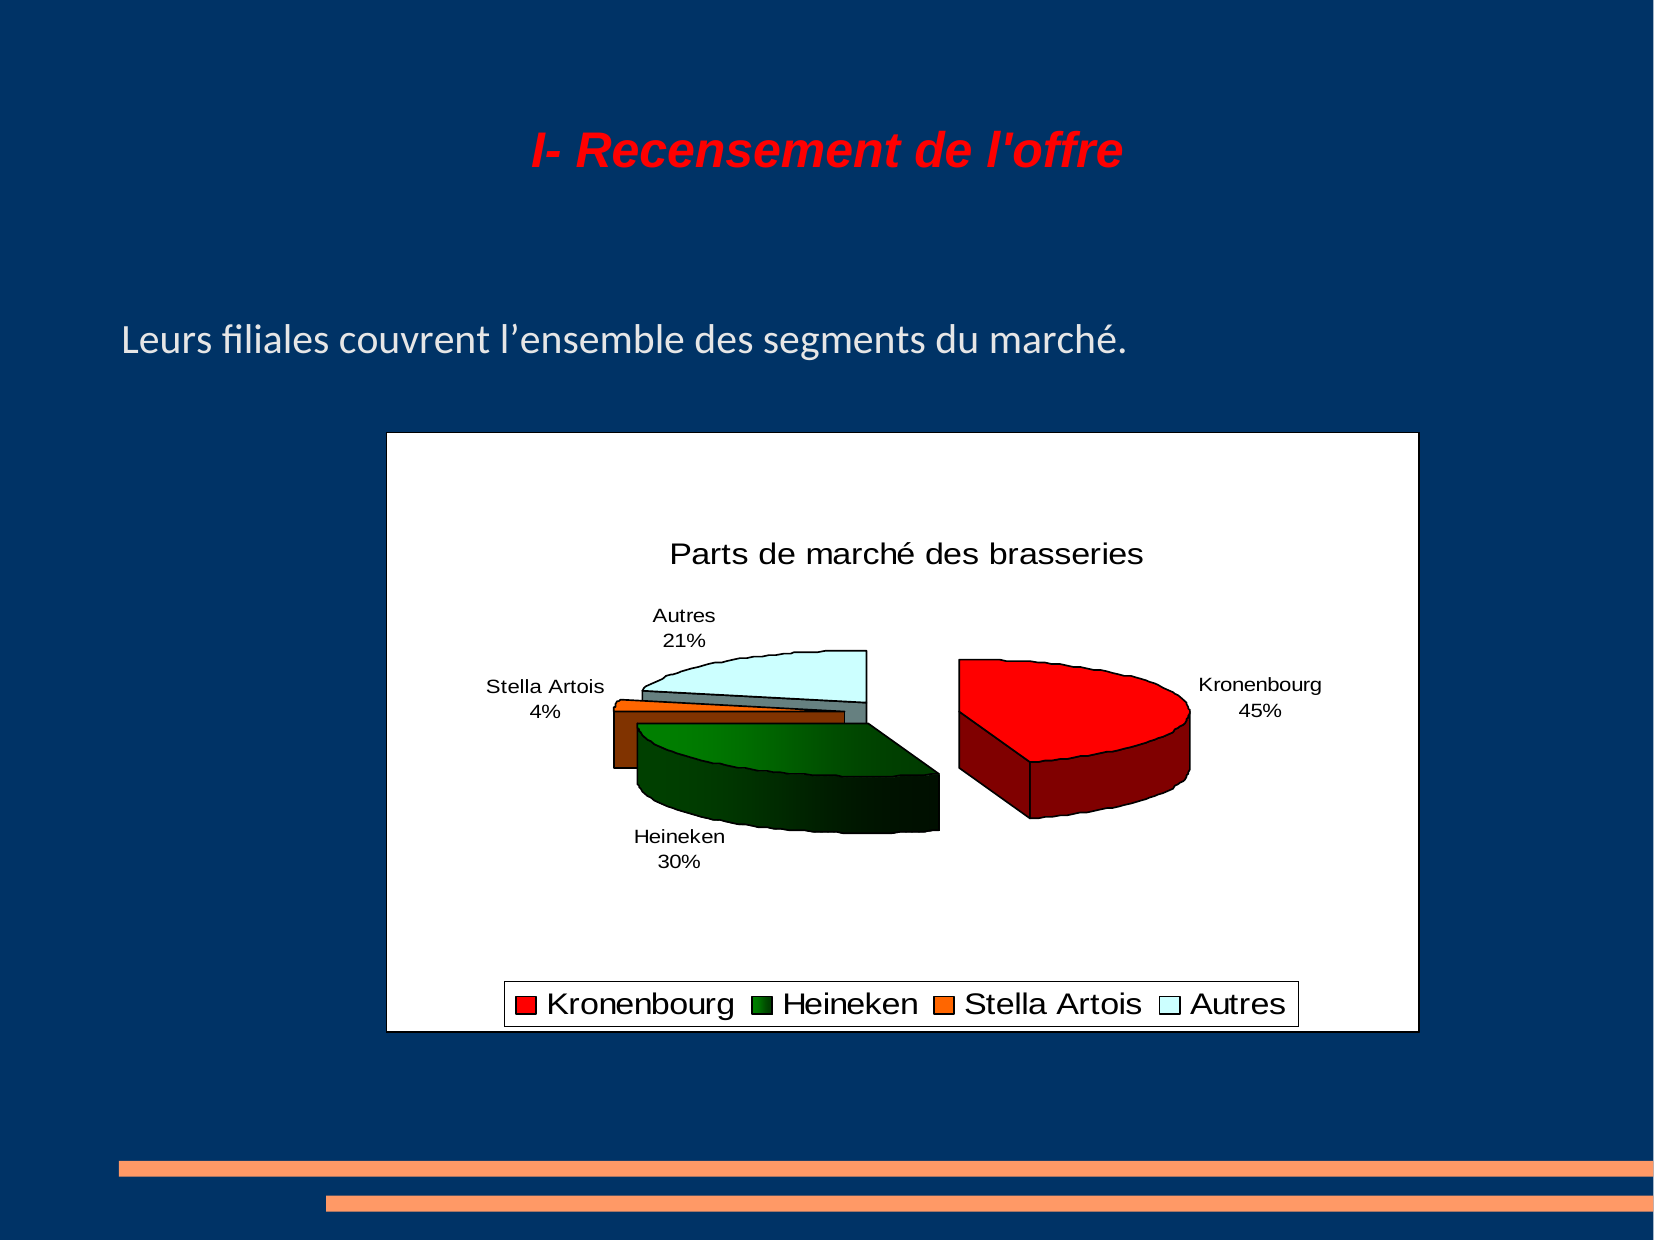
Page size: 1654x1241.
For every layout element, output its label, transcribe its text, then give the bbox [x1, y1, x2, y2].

list Leurs filiales couvrent l’ensemble des segments du marché. [121, 322, 1561, 1132]
title I- Recensement de l'offre [121, 46, 1534, 254]
picture [377, 425, 1430, 1040]
